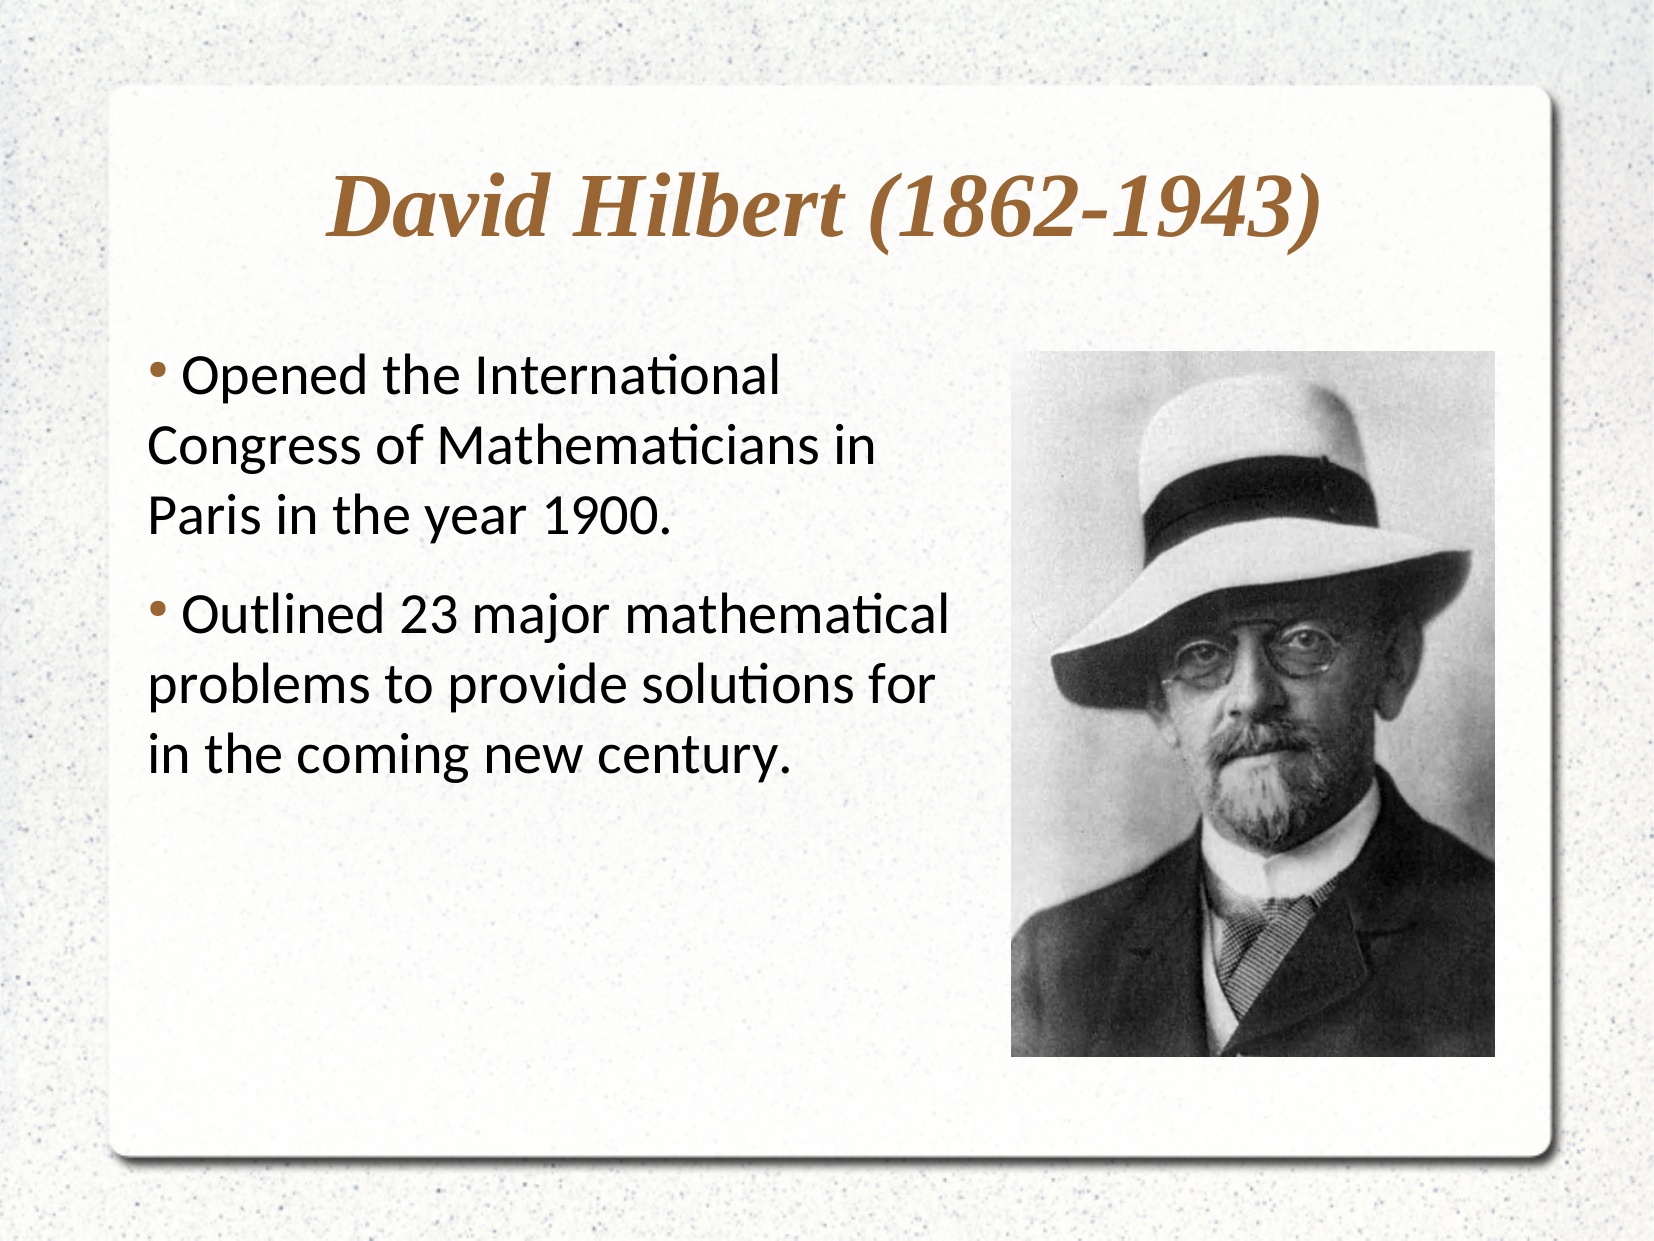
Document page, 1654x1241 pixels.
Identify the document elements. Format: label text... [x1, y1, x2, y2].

title David Hilbert (1862-1943) [118, 96, 1536, 304]
list Opened the International Congress of Mathematicians in Paris in the year 1900. Outlined 23 major mathematical problems to provide solutions for in the coming new century. [147, 336, 961, 987]
picture [1011, 351, 1495, 1057]
